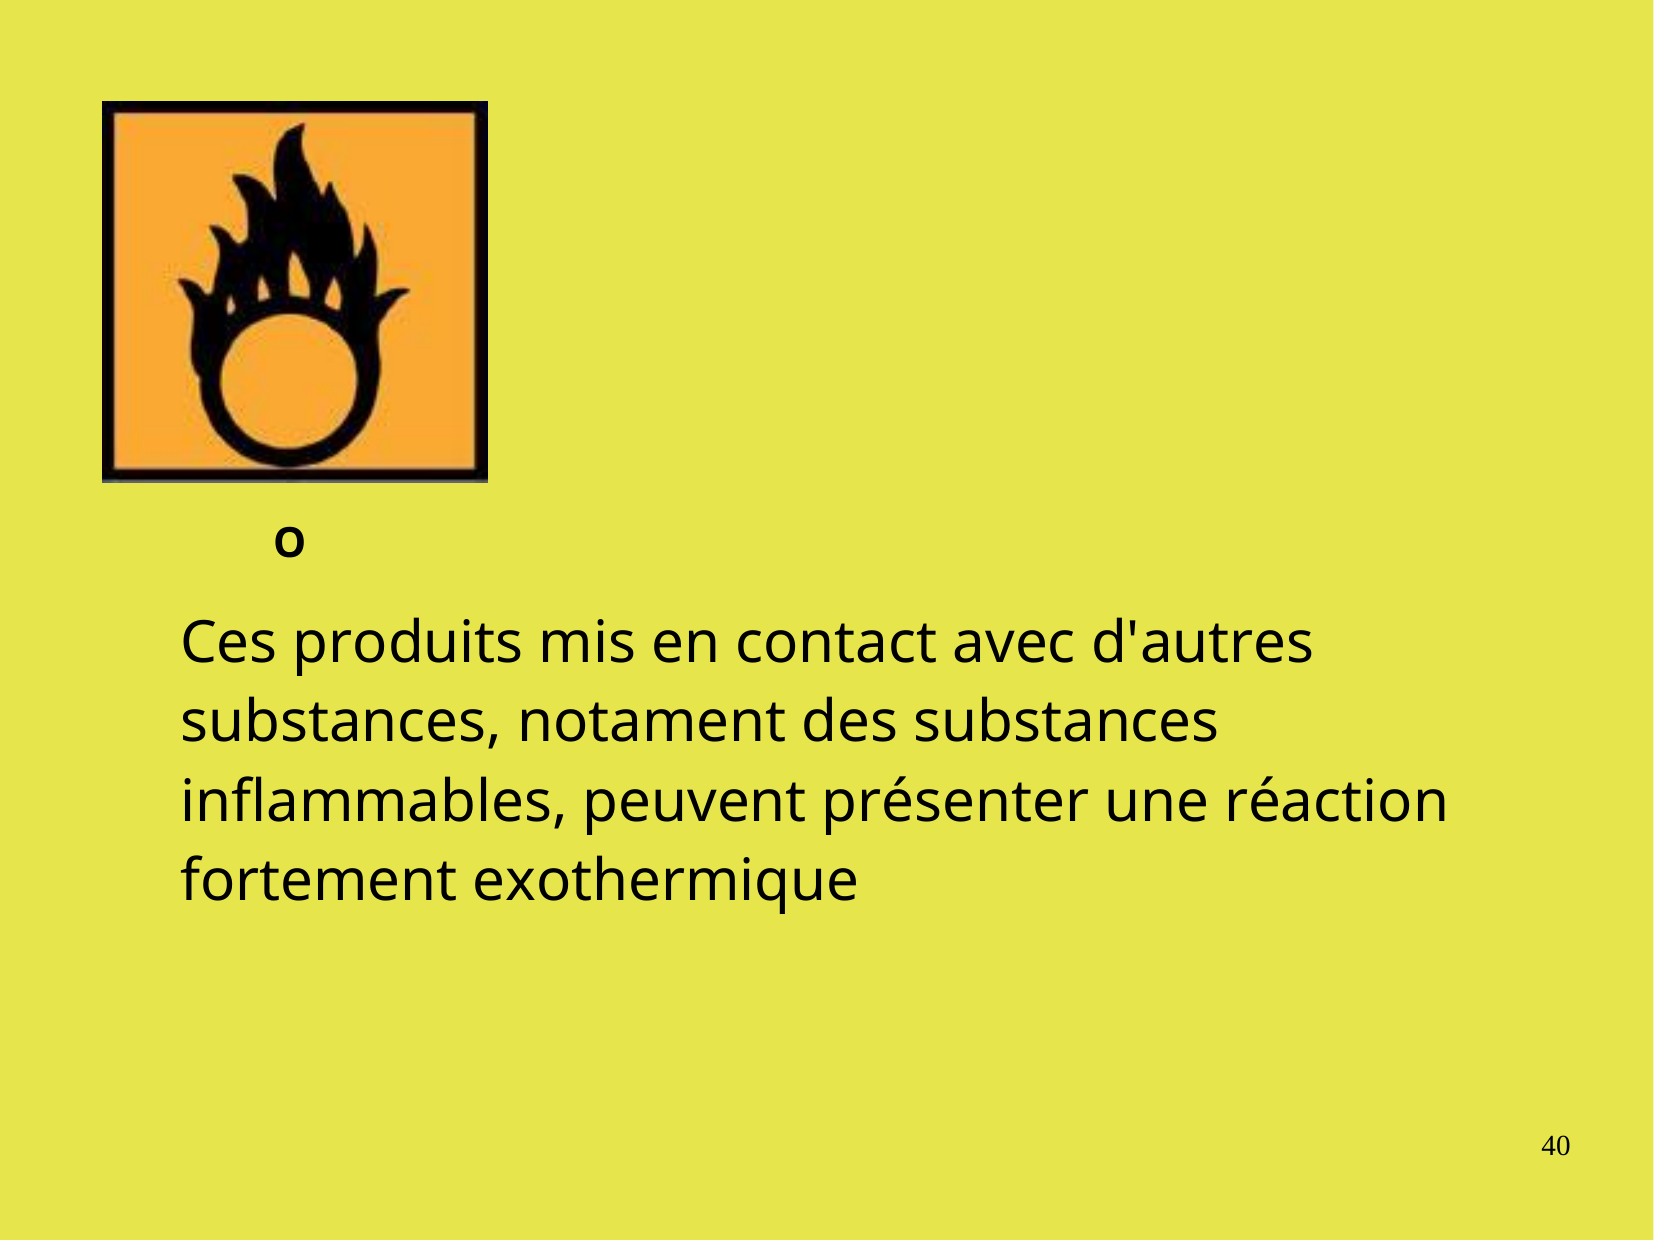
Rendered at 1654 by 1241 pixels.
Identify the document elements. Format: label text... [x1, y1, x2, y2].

text_box O [258, 505, 374, 584]
picture [102, 101, 488, 483]
text_box Ces produits mis en contact avec d'autres substances, notament des substances inflammables, peuvent présenter une réaction fortement exothermique [165, 592, 1554, 934]
